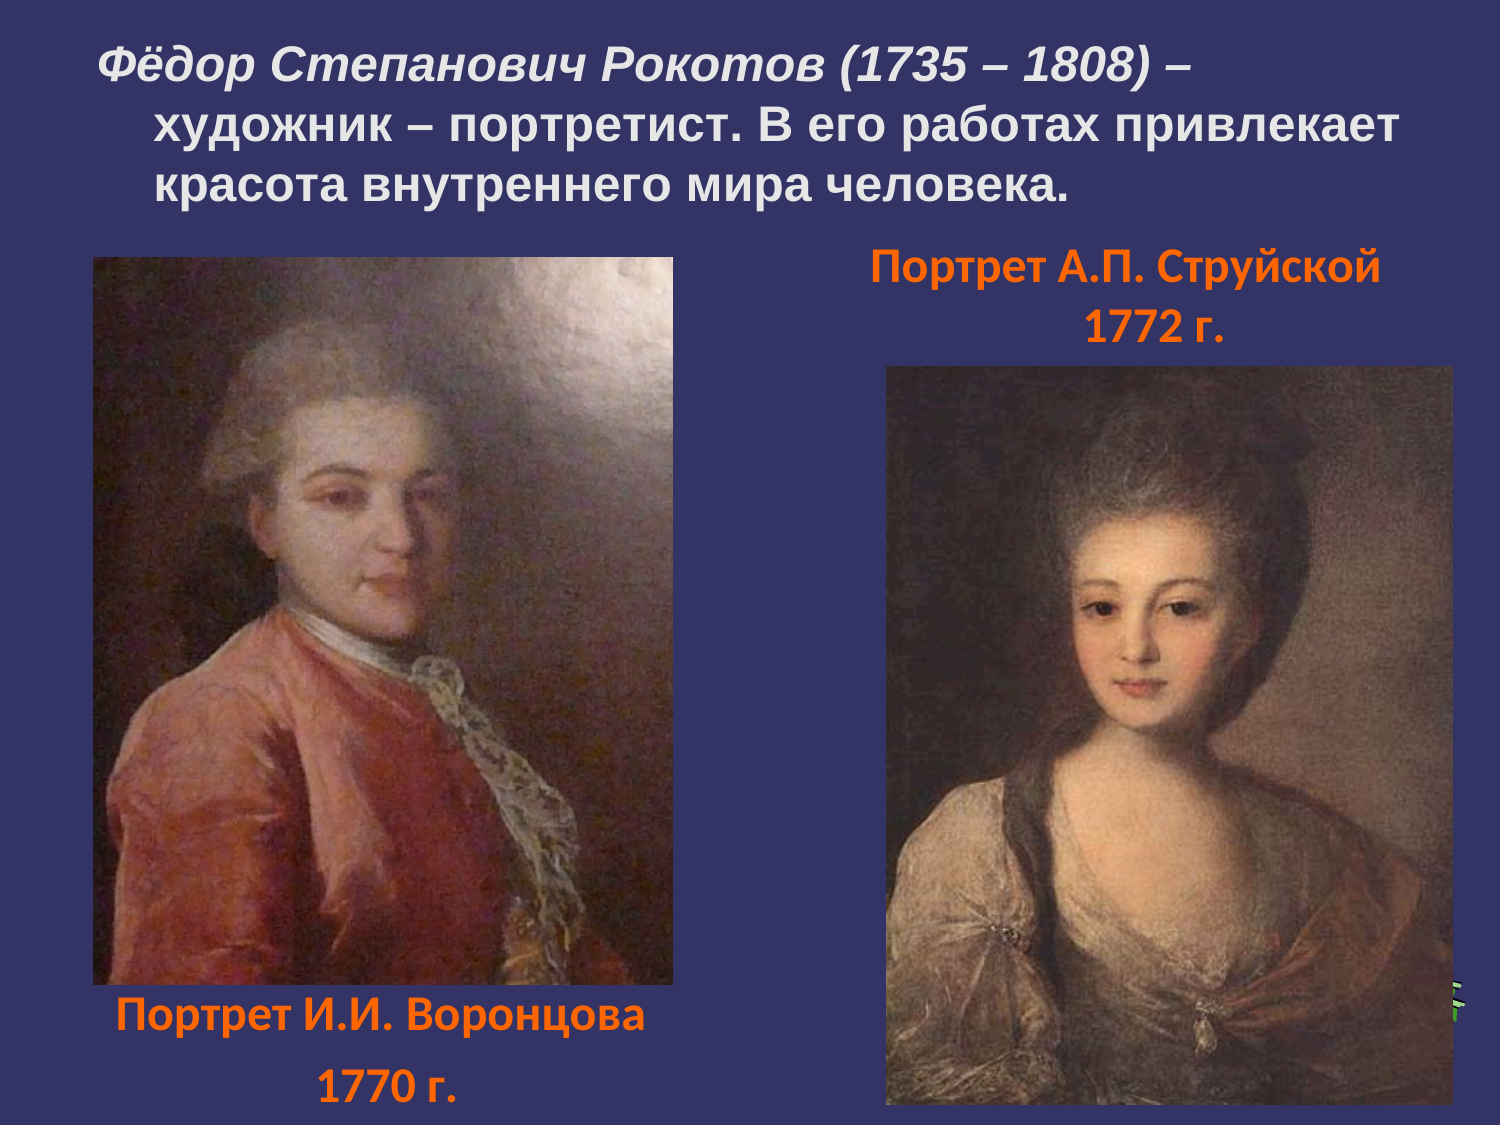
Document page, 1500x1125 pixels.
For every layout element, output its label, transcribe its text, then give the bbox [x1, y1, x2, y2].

text_box Портрет А.П. Струйской 1772 г. [820, 224, 1433, 351]
list Фёдор Степанович Рокотов (1735 – 1808) – художник – портретист. В его работах привлекает красота внутреннего мира человека. [82, 23, 1433, 352]
picture [886, 366, 1453, 1105]
picture [93, 257, 673, 972]
text_box Портрет И.И. Воронцова 1770 г. [35, 972, 739, 1099]
